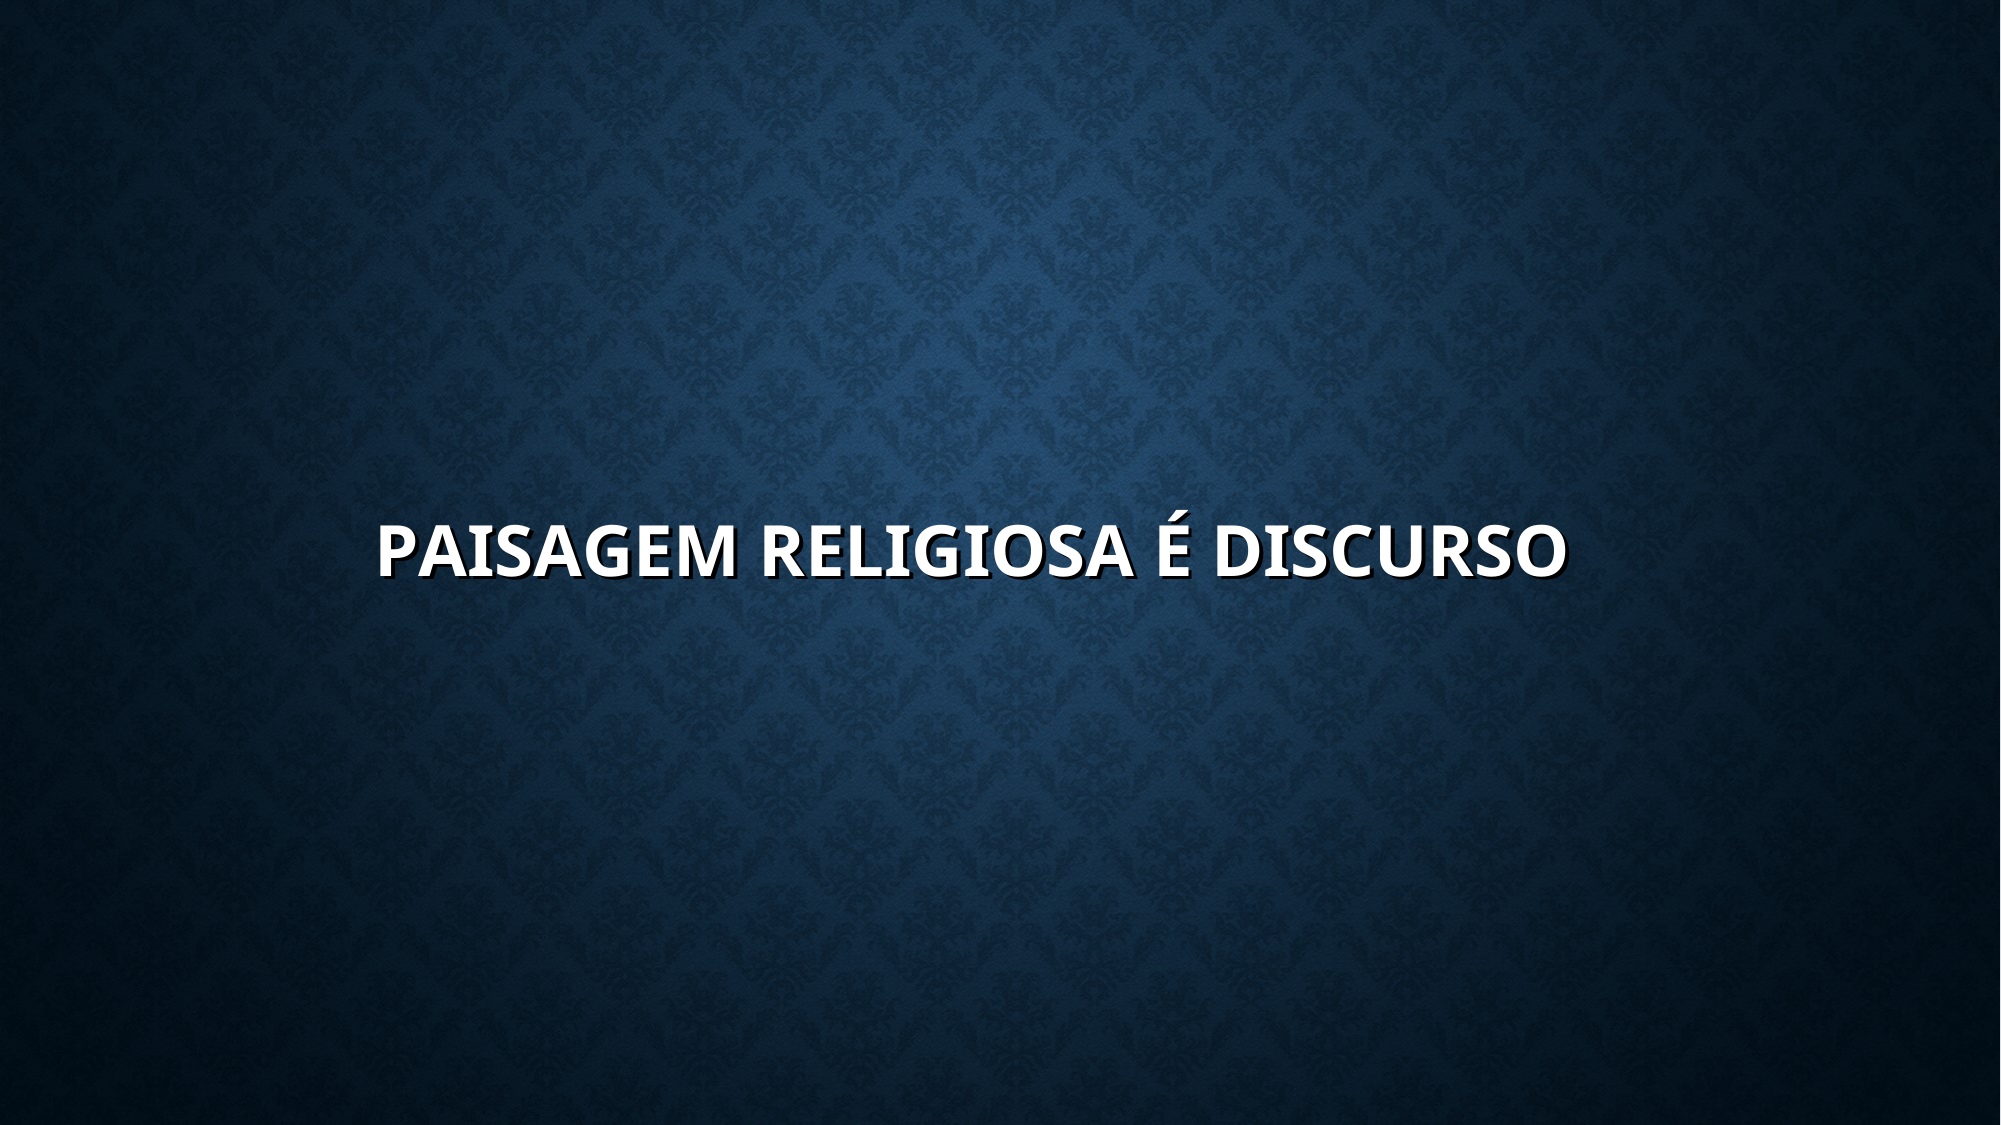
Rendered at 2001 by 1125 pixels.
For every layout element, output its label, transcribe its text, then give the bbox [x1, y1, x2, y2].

picture [0, 0, 2001, 1125]
title PAISAGEM RELIGIOSA É DISCURSO [160, 444, 1859, 663]
